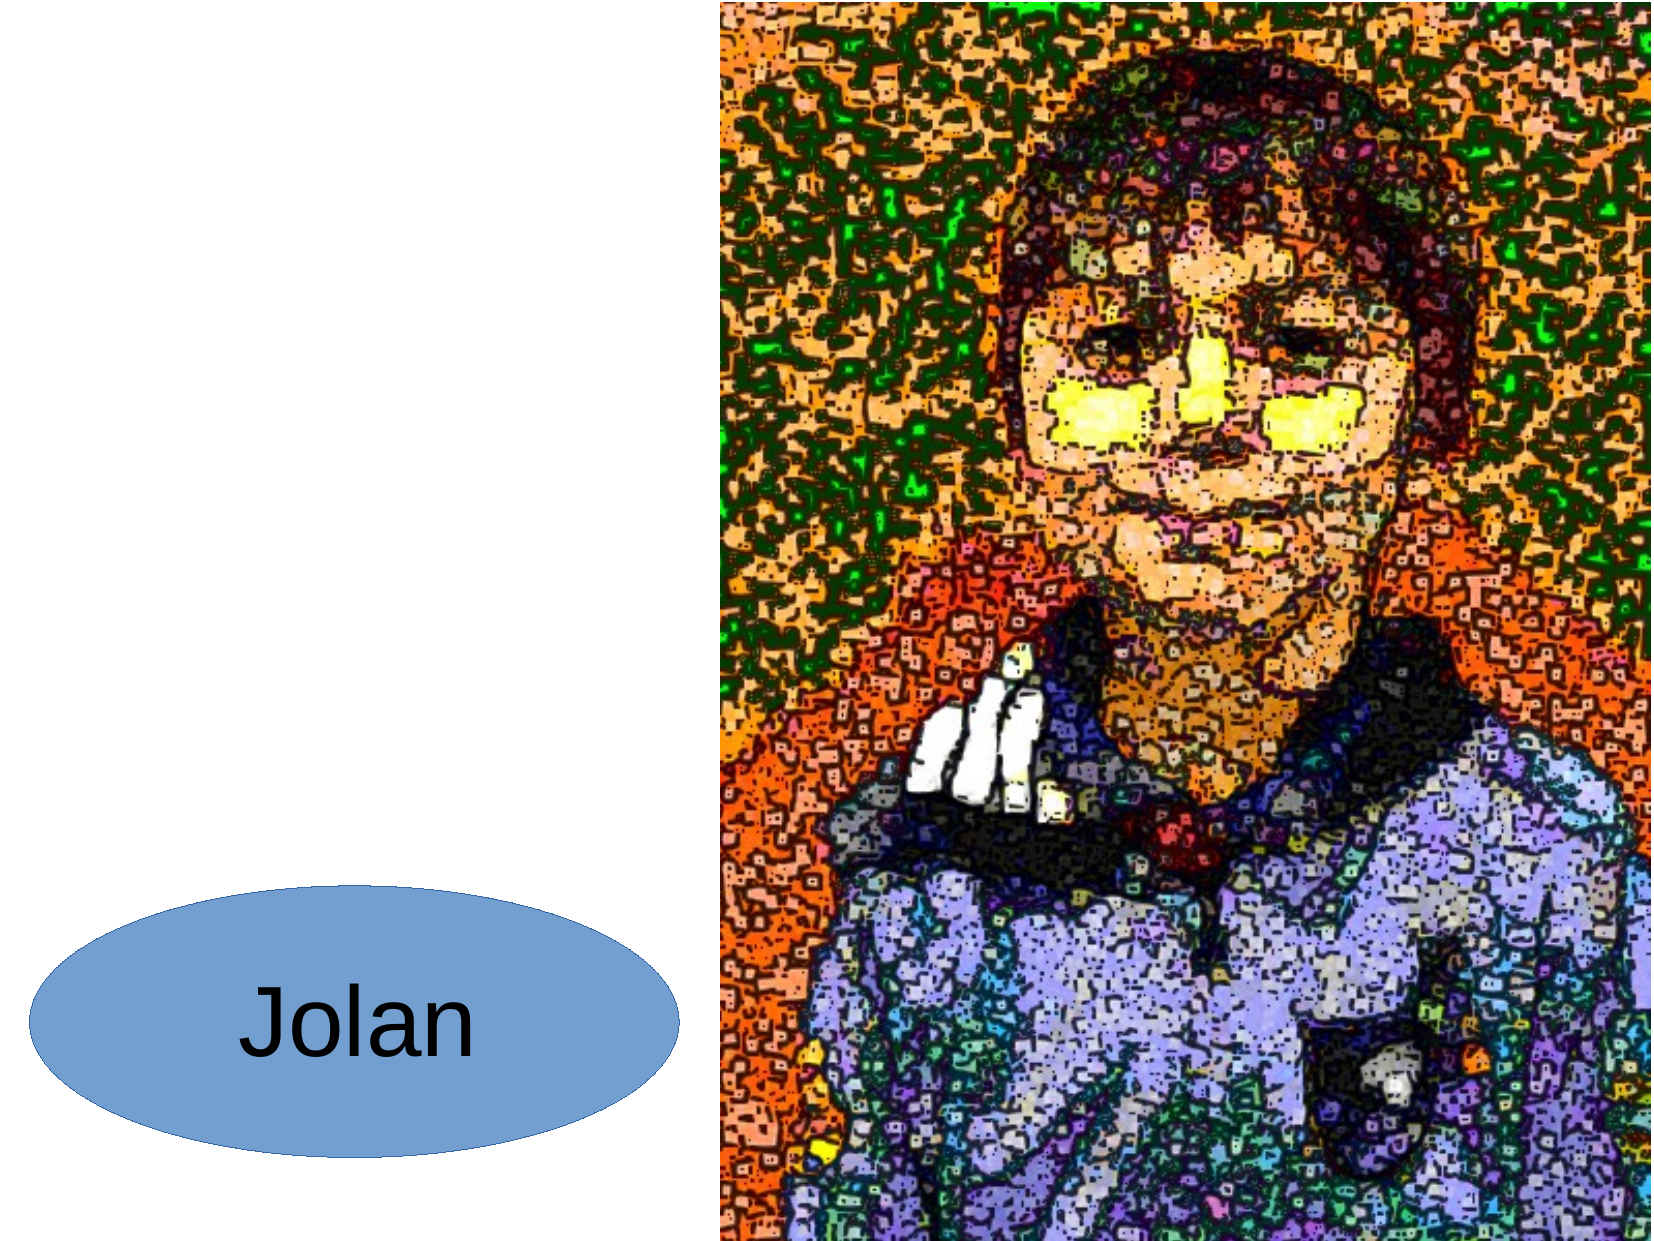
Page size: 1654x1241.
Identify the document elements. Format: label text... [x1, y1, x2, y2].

text_box Jolan [29, 885, 680, 1158]
picture [720, 2, 1651, 1241]
